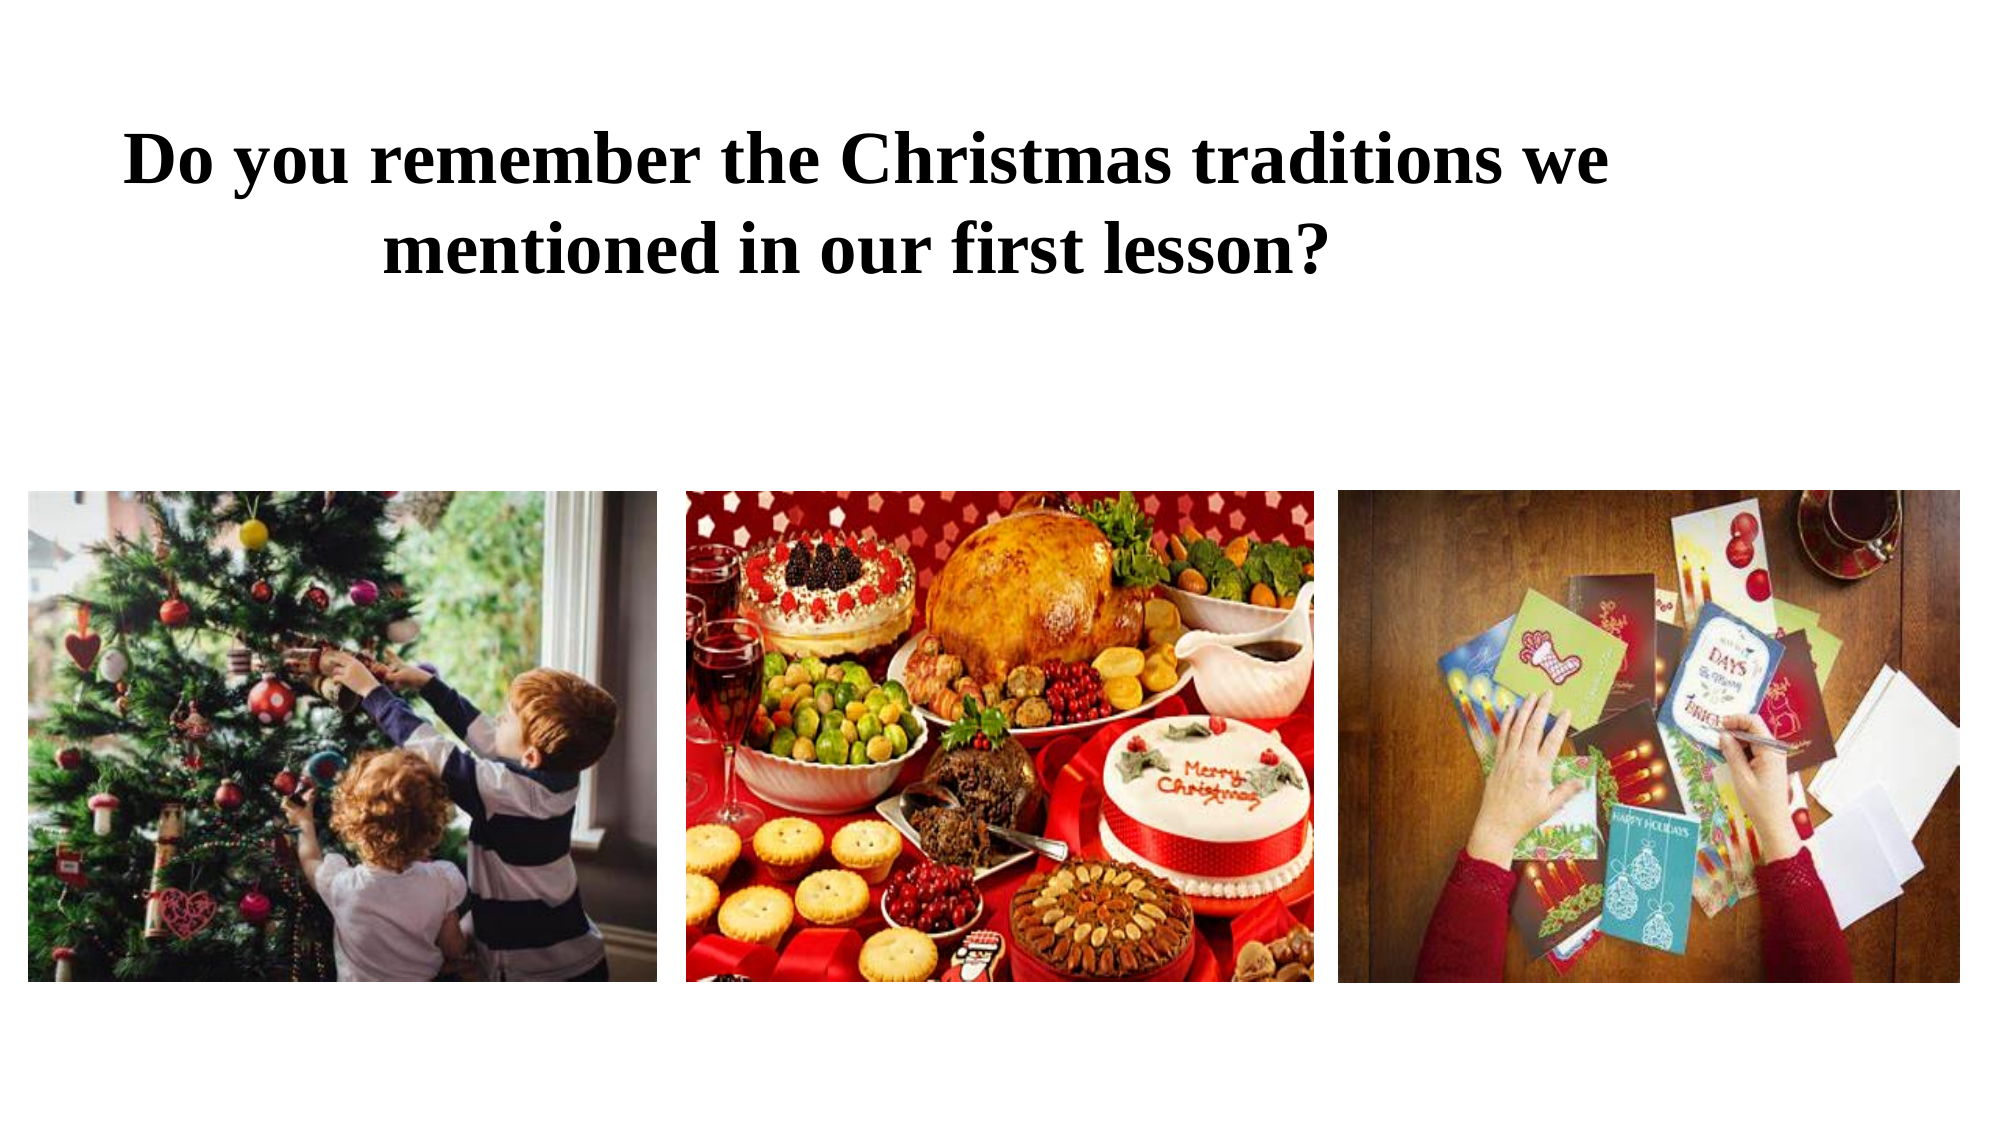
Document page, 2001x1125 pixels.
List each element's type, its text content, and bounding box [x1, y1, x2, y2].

picture [686, 491, 1314, 982]
picture [28, 491, 657, 982]
picture [1338, 490, 1960, 983]
text_box Do you remember the Christmas traditions we mentioned in our first lesson? [108, 100, 1777, 782]
